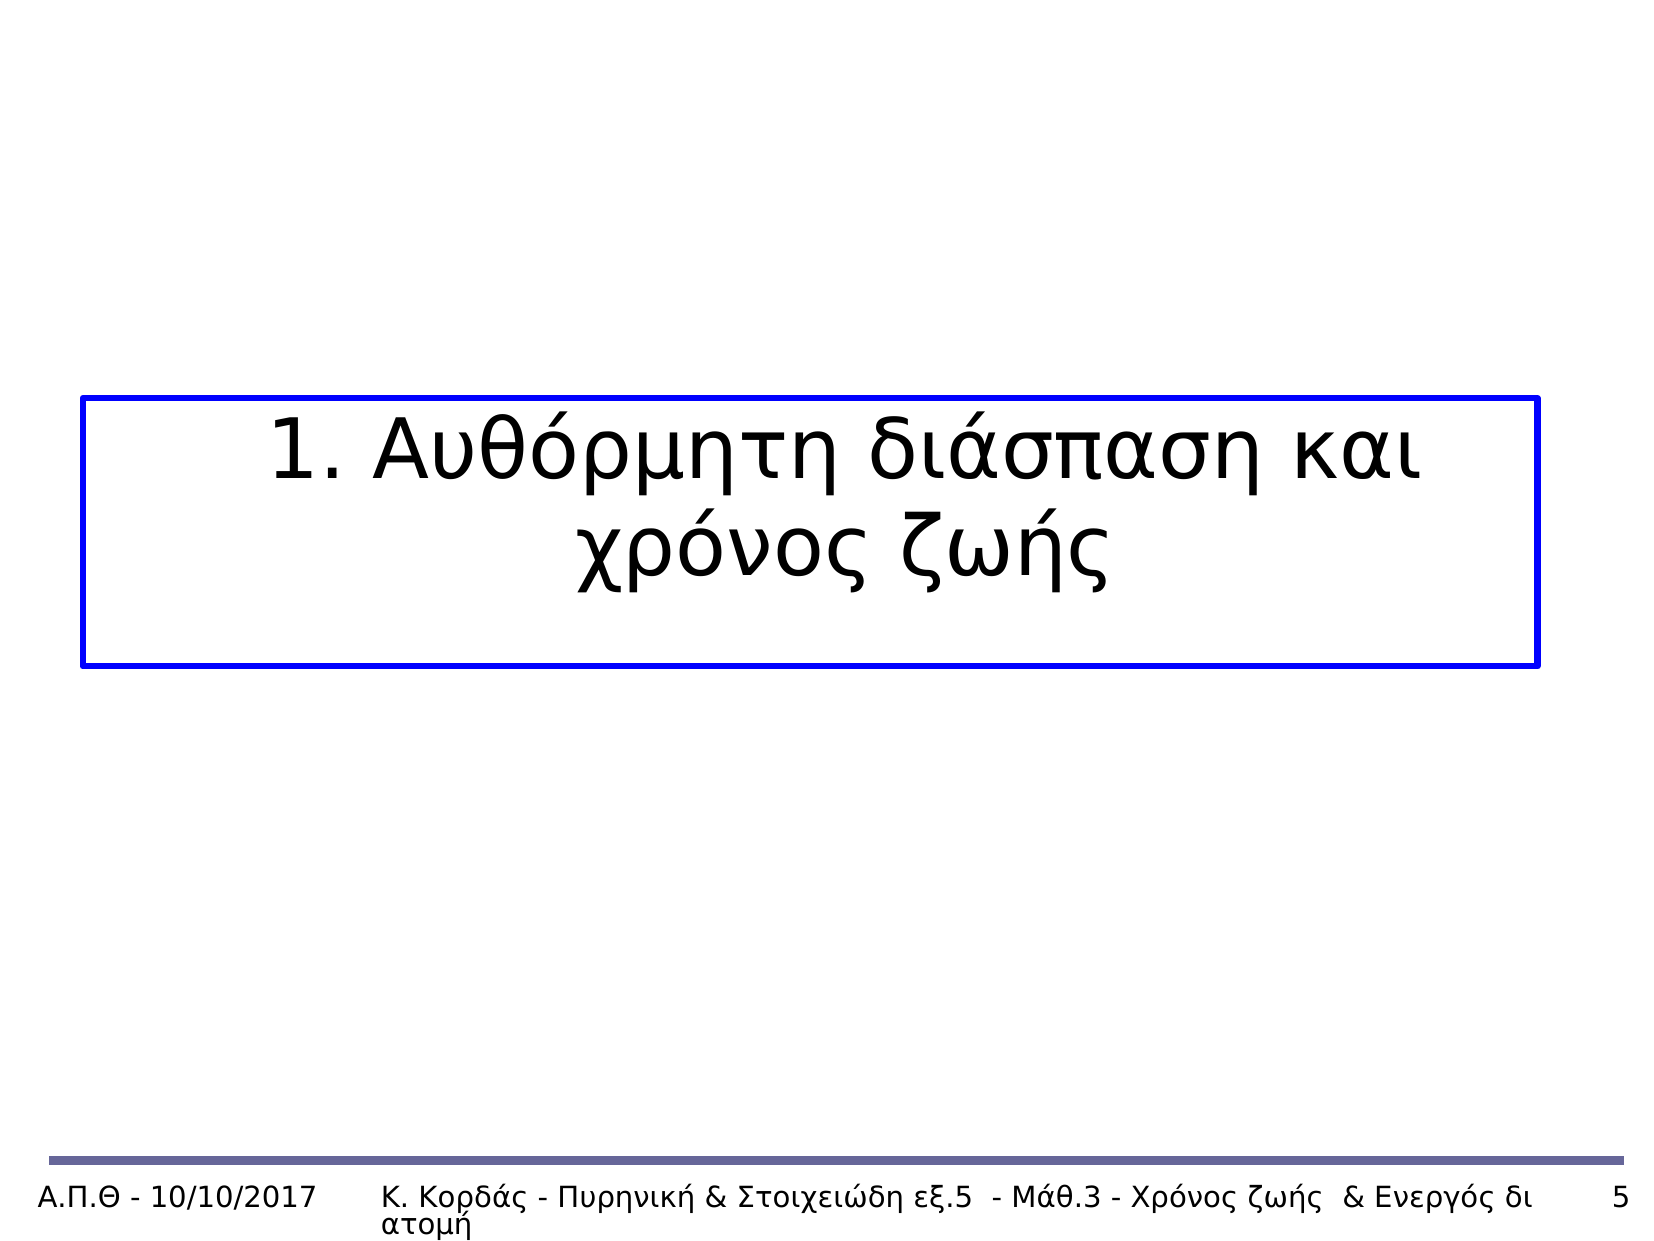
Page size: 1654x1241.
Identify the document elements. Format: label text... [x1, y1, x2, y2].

list 1. Αυθόρμητη διάσπαση και χρόνος ζωής [82, 398, 1538, 667]
